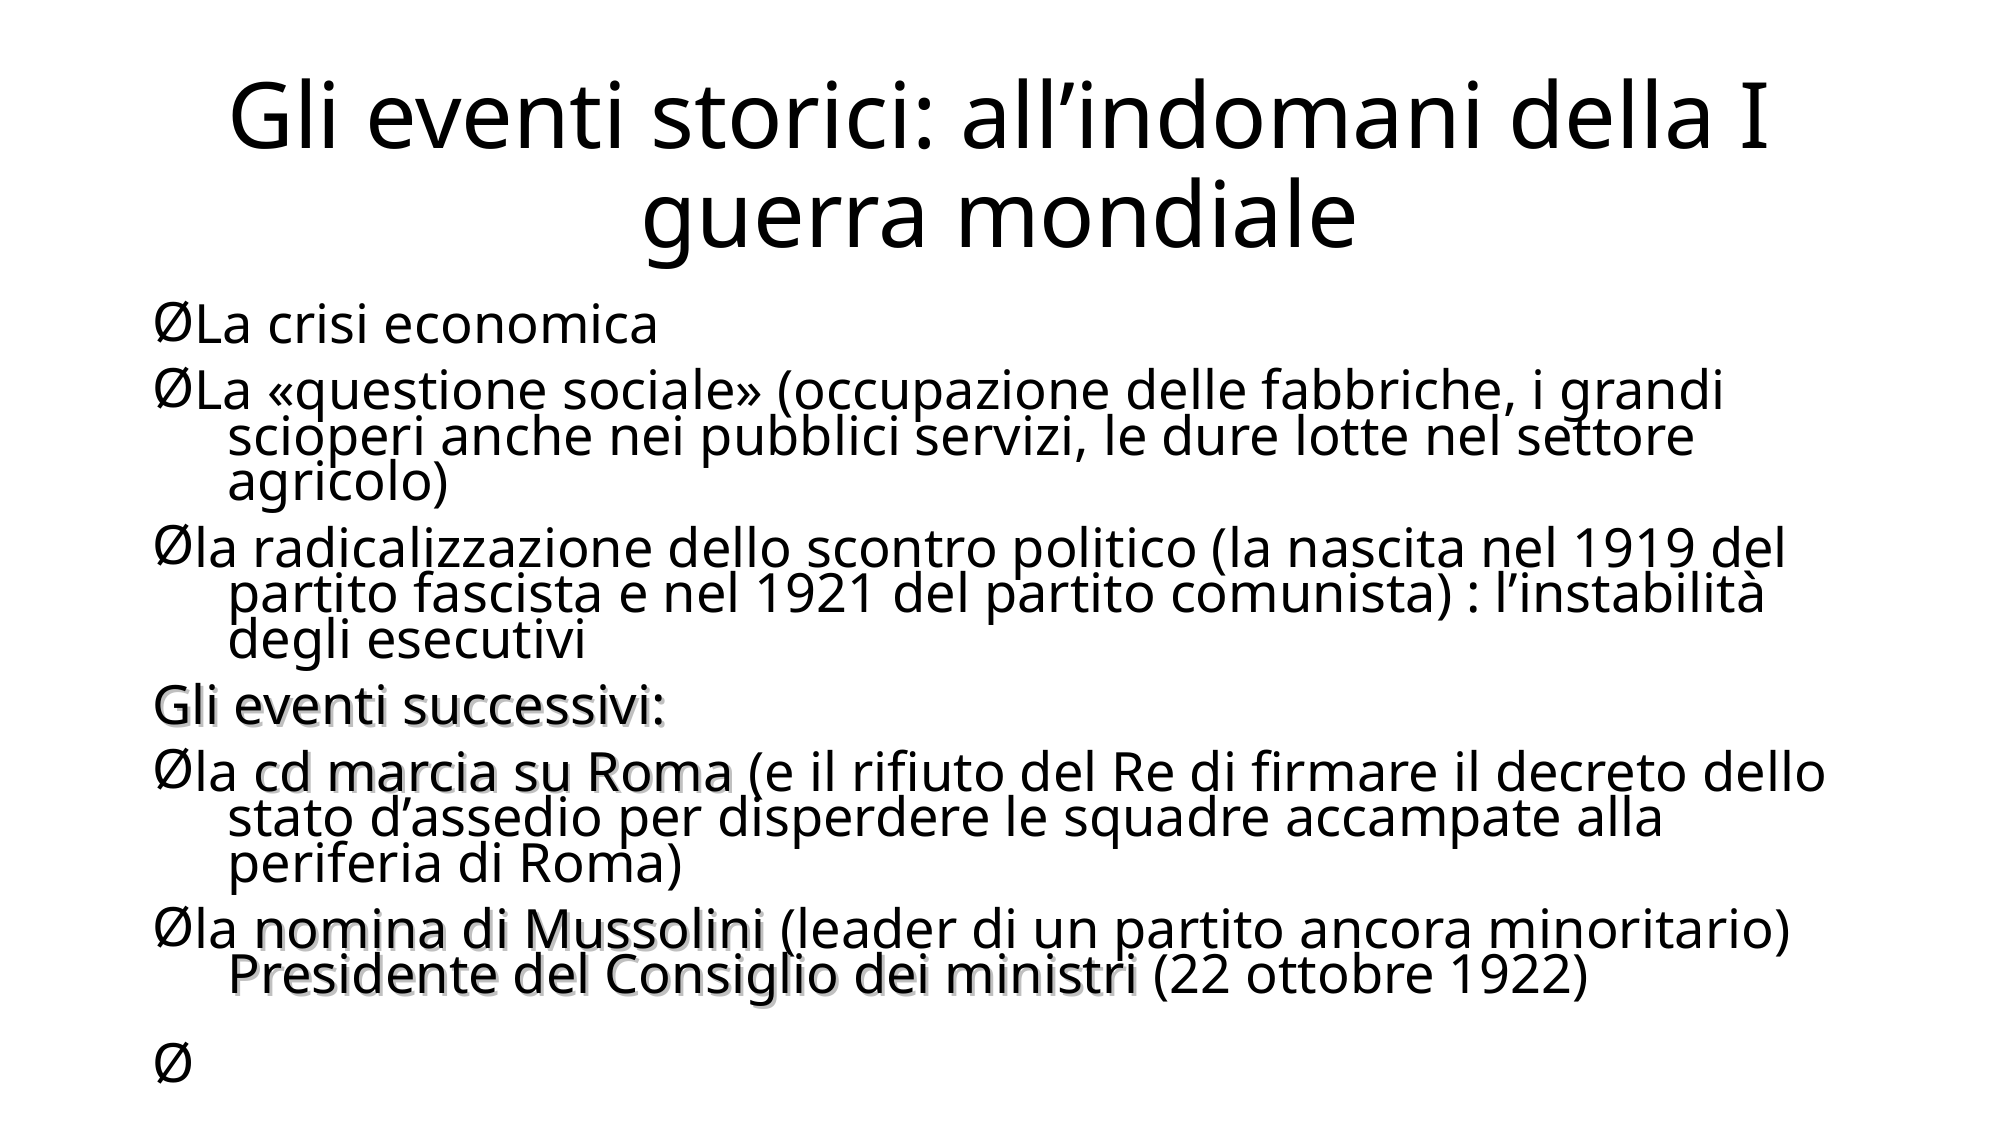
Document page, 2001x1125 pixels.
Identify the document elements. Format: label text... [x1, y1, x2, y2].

list La crisi economica La «questione sociale» (occupazione delle fabbriche, i grandi scioperi anche nei pubblici servizi, le dure lotte nel settore agricolo) la radicalizzazione dello scontro politico (la nascita nel 1919 del partito fascista e nel 1921 del partito comunista) : l’instabilità degli esecutivi Gli eventi successivi: la cd marcia su Roma (e il rifiuto del Re di firmare il decreto dello stato d’assedio per disperdere le squadre accampate alla periferia di Roma) la nomina di Mussolini (leader di un partito ancora minoritario) Presidente del Consiglio dei ministri (22 ottobre 1922) [137, 299, 1863, 1014]
title Gli eventi storici: all’indomani della I guerra mondiale [137, 59, 1863, 278]
